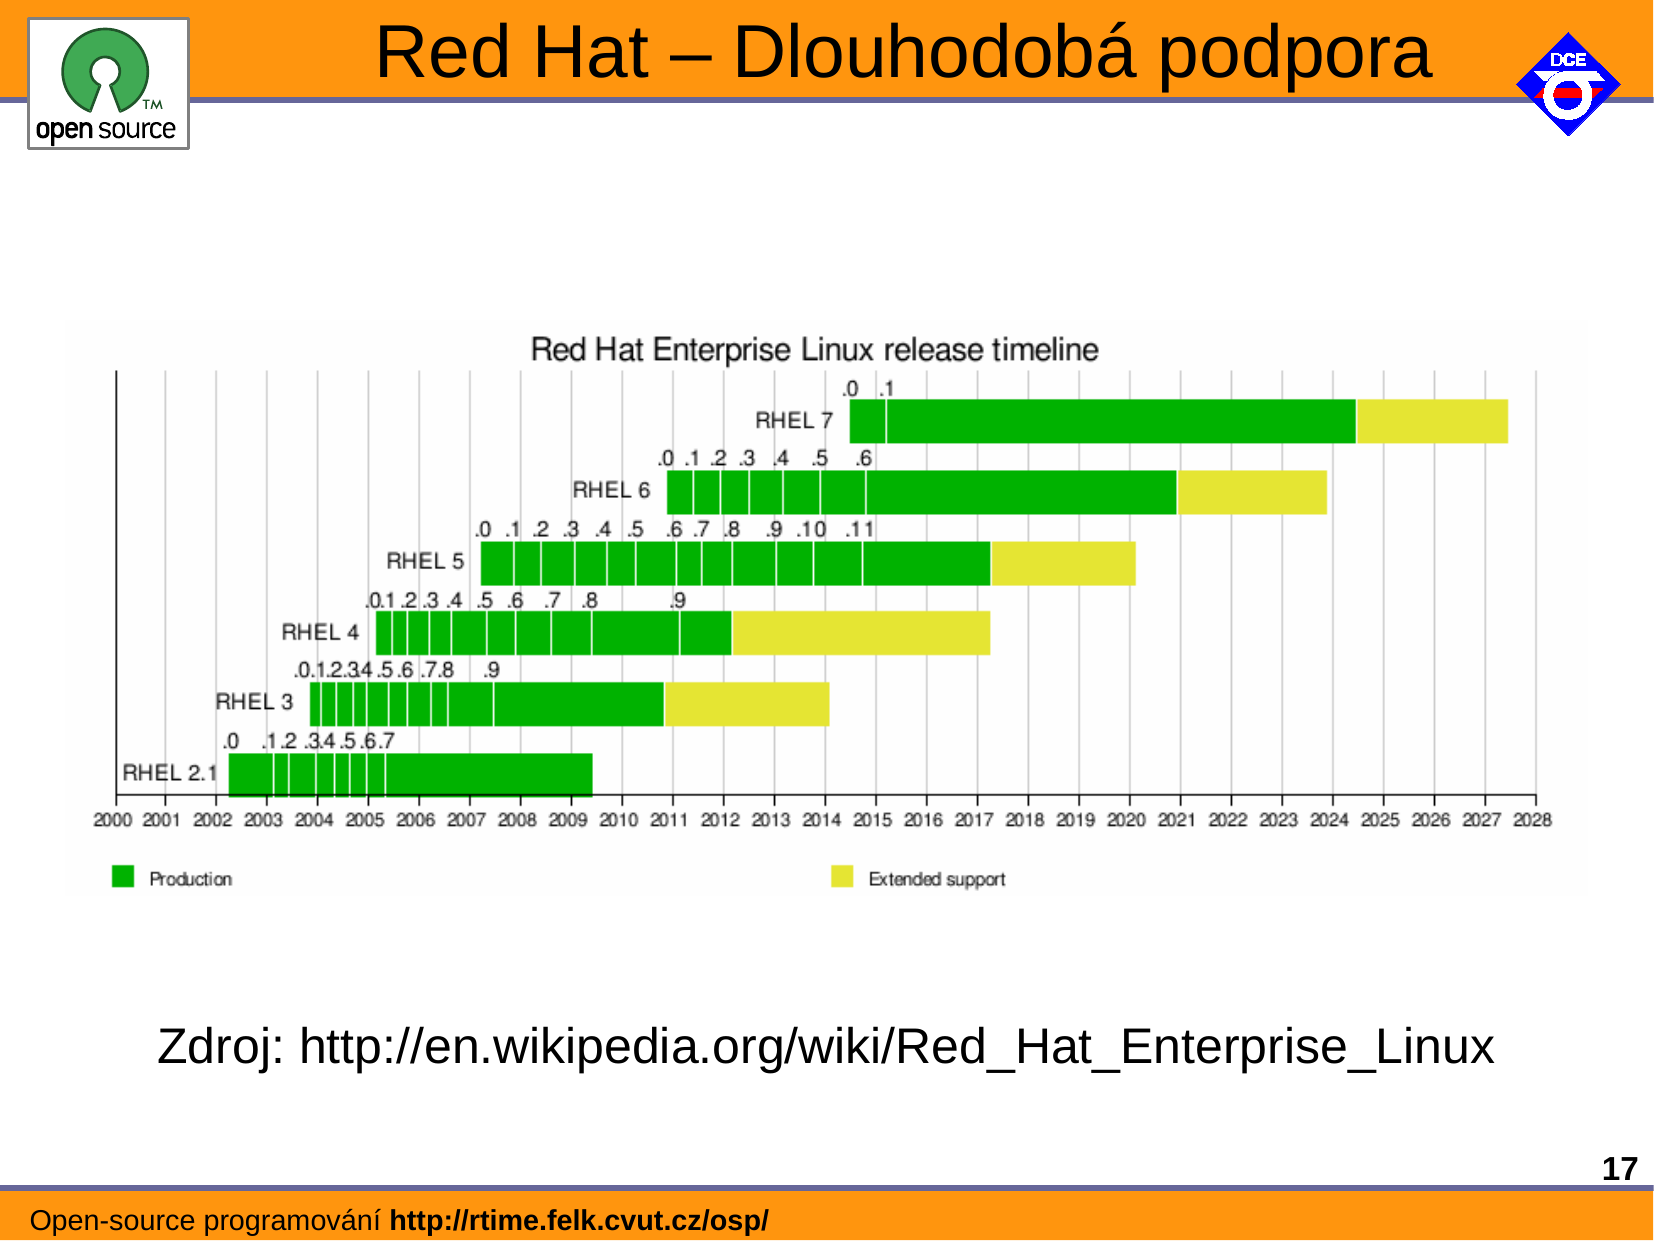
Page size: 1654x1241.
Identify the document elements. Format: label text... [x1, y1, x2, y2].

picture [65, 320, 1588, 896]
title Red Hat – Dlouhodobá podpora [178, 4, 1631, 98]
text_box Zdroj: http://en.wikipedia.org/wiki/Red_Hat_Enterprise_Linux [151, 1012, 1503, 1087]
